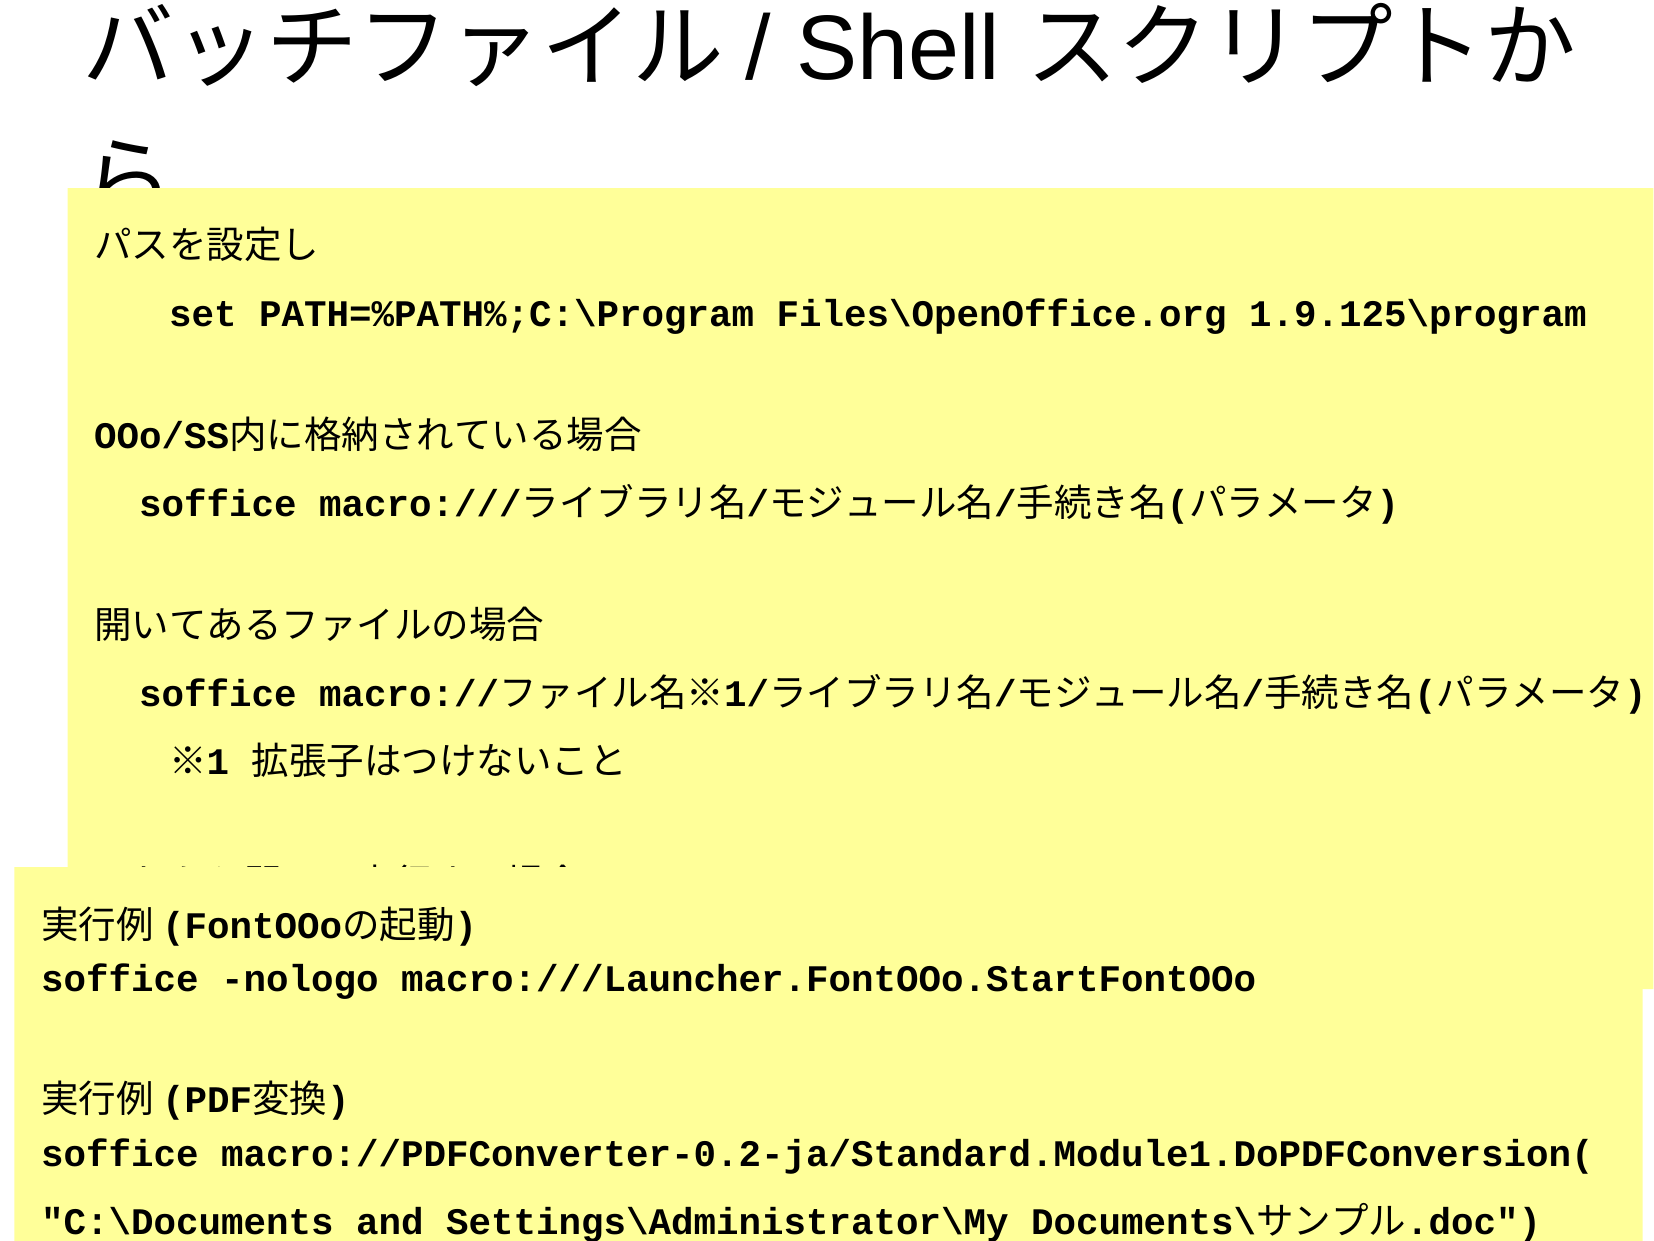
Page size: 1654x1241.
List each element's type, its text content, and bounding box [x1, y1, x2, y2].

text_box 実行例 (FontOOoの起動) soffice -nologo macro:///Launcher.FontOOo.StartFontOOo 実行例 (PDF変換) soffice macro://PDFConverter-0.2-ja/Standard.Module1.DoPDFConversion( "C:\Documents and Settings\Administrator\My Documents\サンプル.doc") [14, 867, 1643, 1200]
text_box パスを設定し set PATH=%PATH%;C:\Program Files\OpenOffice.org 1.9.125\program OOo/SS内に格納されている場合 soffice macro:///ライブラリ名/モジュール名/手続き名(パラメータ) 開いてあるファイルの場合 soffice macro://ファイル名※1/ライブラリ名/モジュール名/手続き名(パラメータ) ※1 拡張子はつけないこと これから開いて実行する場合 soffice ファイル名 macro://./ライブラリ名/モジュール名/手続き名(パラメータ) [67, 188, 1589, 814]
title バッチファイル / Shell スクリプトから [82, 0, 1623, 188]
